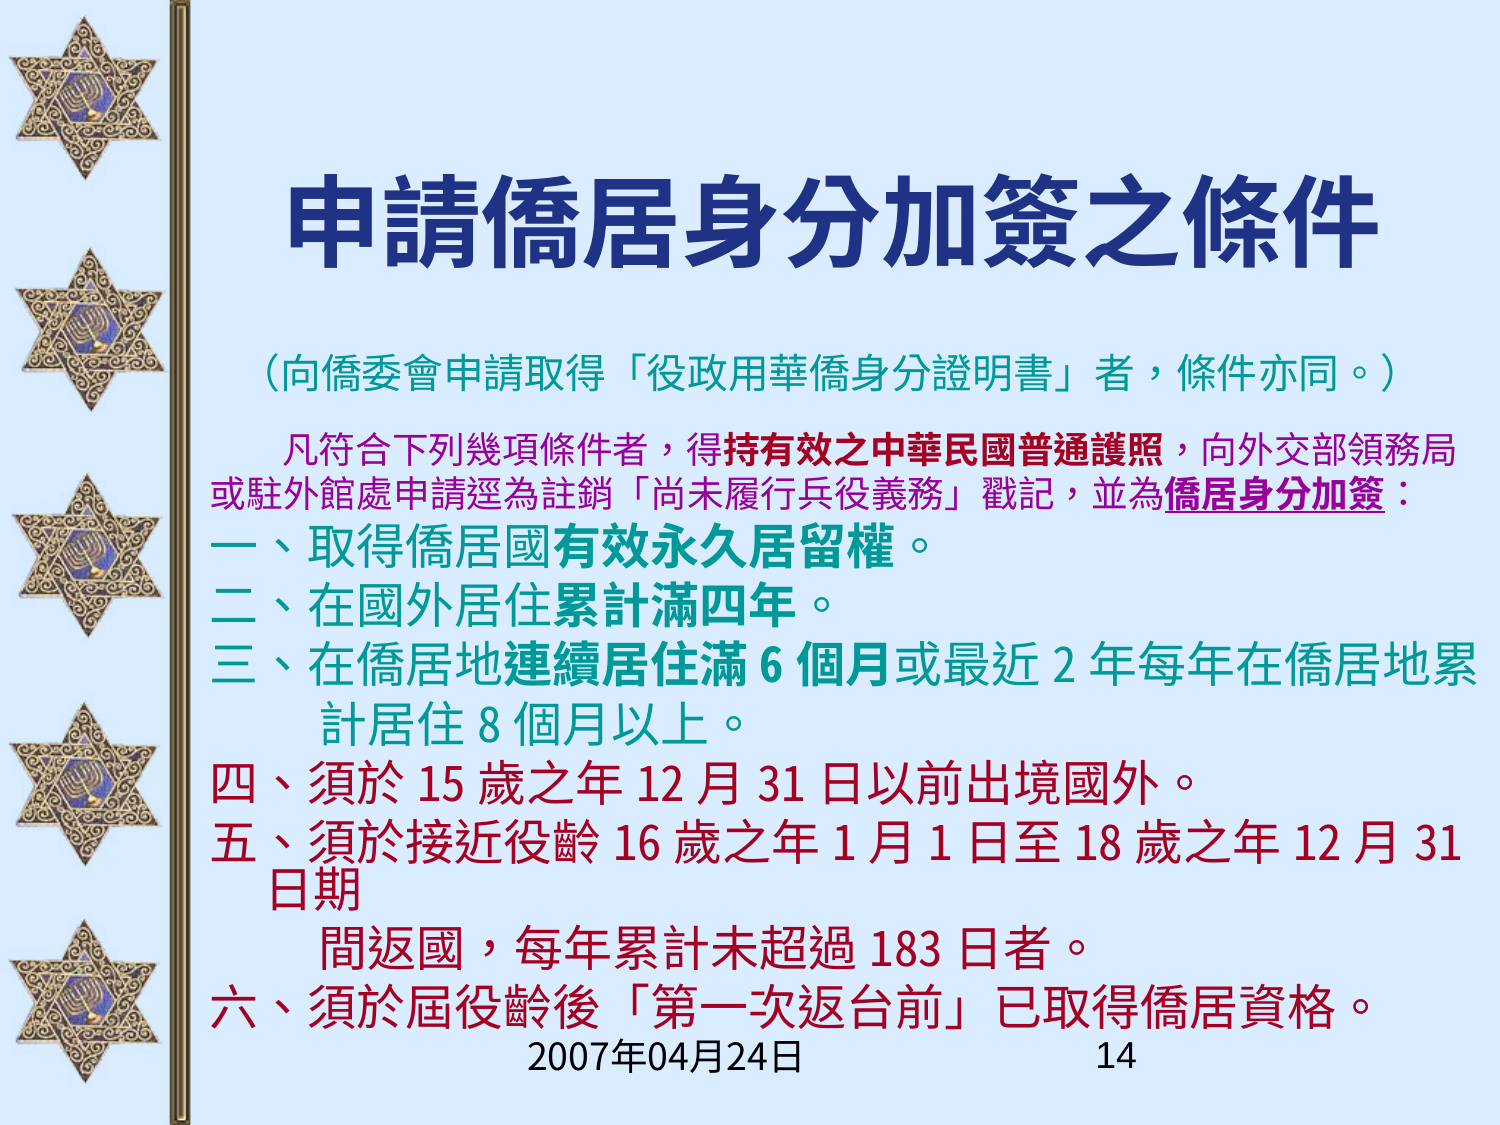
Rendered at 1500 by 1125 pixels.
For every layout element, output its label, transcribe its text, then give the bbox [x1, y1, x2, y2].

list （向僑委會申請取得「役政用華僑身分證明書」者，條件亦同。） 凡符合下列幾項條件者，得持有效之中華民國普通護照，向外交部領務局 或駐外館處申請逕為註銷「尚未履行兵役義務」戳記，並為僑居身分加簽： 一、取得僑居國有效永久居留權。 二、在國外居住累計滿四年。 三、在僑居地連續居住滿6個月或最近2年每年在僑居地累 計居住8個月以上。 四、須於15歲之年12月31日以前出境國外。 五、須於接近役齡16歲之年1月1日至18歲之年12月31日期 間返國，每年累計未超過183日者。 六、須於屆役齡後「第一次返台前」已取得僑居資格。 [194, 350, 1500, 1080]
title 申請僑居身分加簽之條件 [262, 125, 1401, 313]
picture [0, 0, 1500, 1125]
